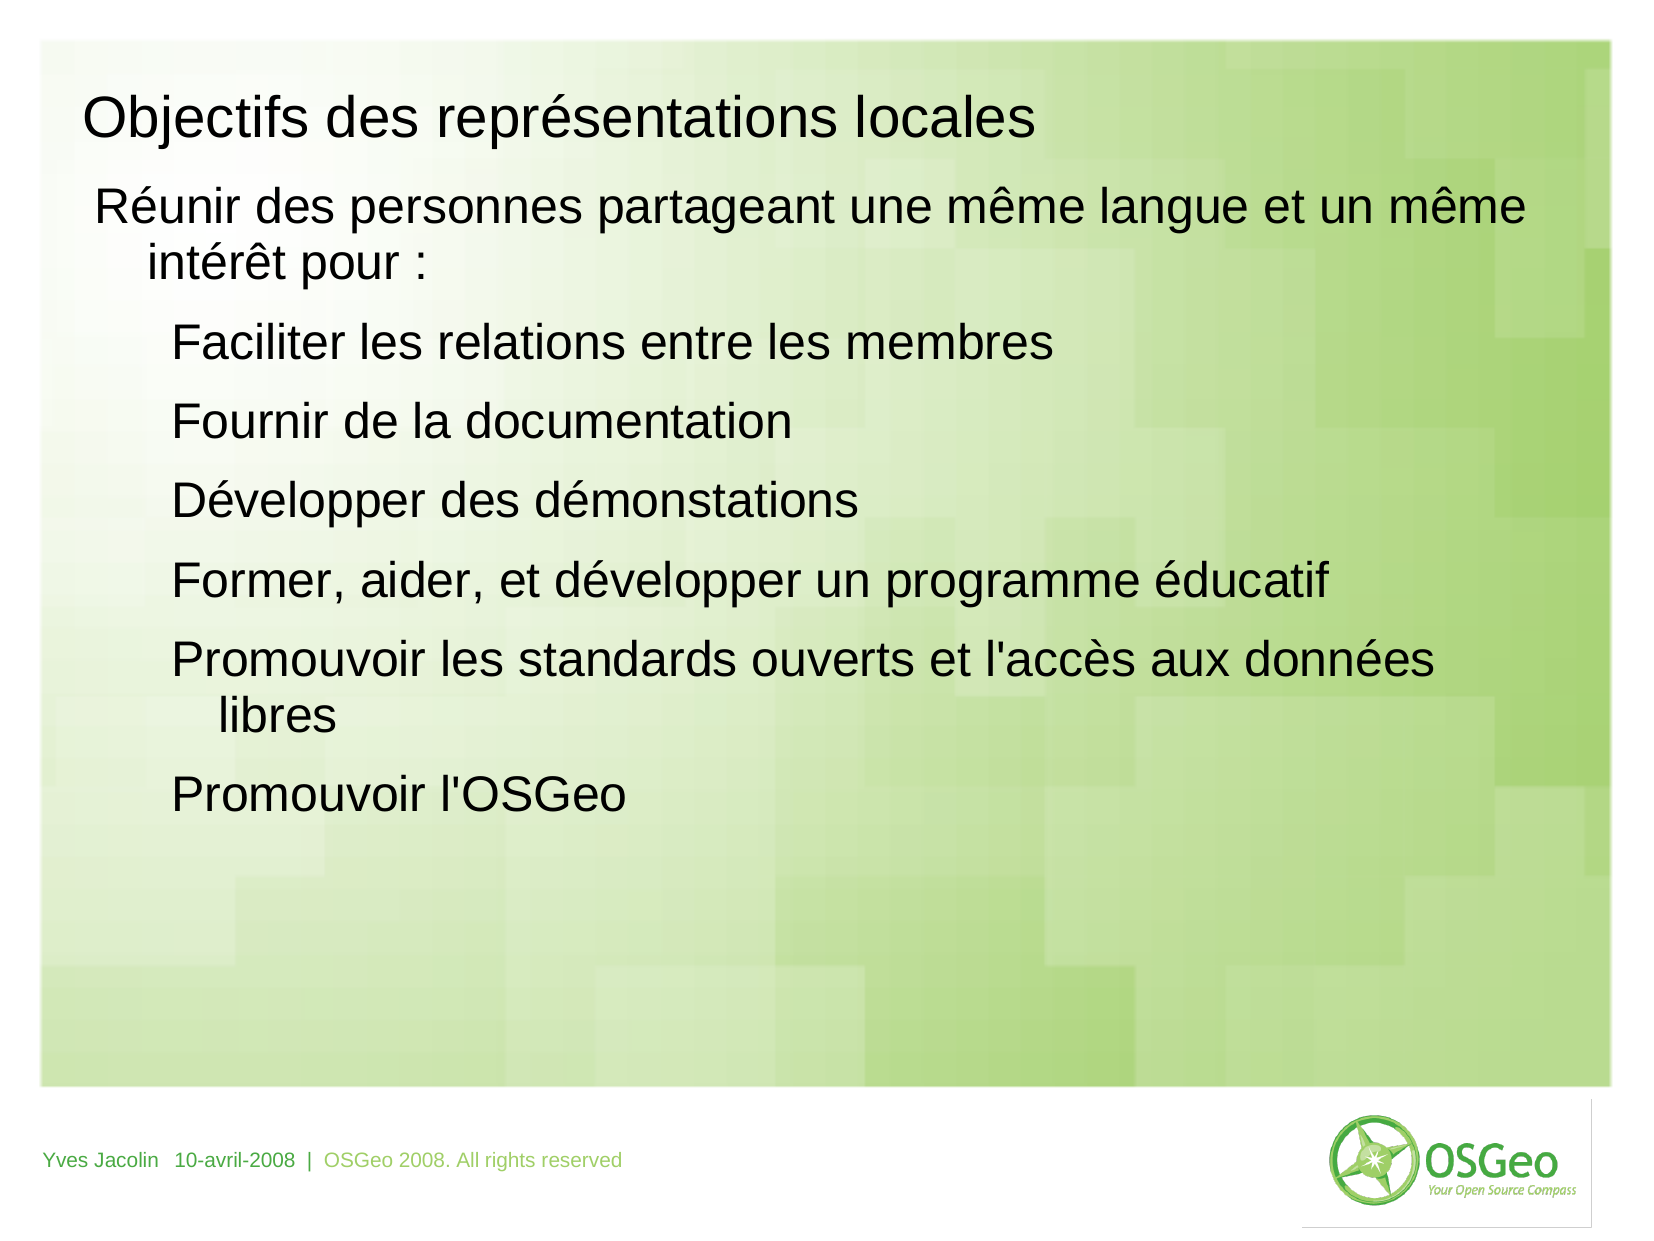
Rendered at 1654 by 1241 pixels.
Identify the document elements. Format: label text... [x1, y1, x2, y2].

picture [0, 1, 1654, 1239]
title Objectifs des représentations locales [82, 13, 1571, 222]
list Réunir des personnes partageant une même langue et un même intérêt pour : Faciliter les relations entre les membres Fournir de la documentation Développer des démonstations Former, aider, et développer un programme éducatif Promouvoir les standards ouverts et l'accès aux données libres Promouvoir l'OSGeo [76, 178, 1565, 998]
